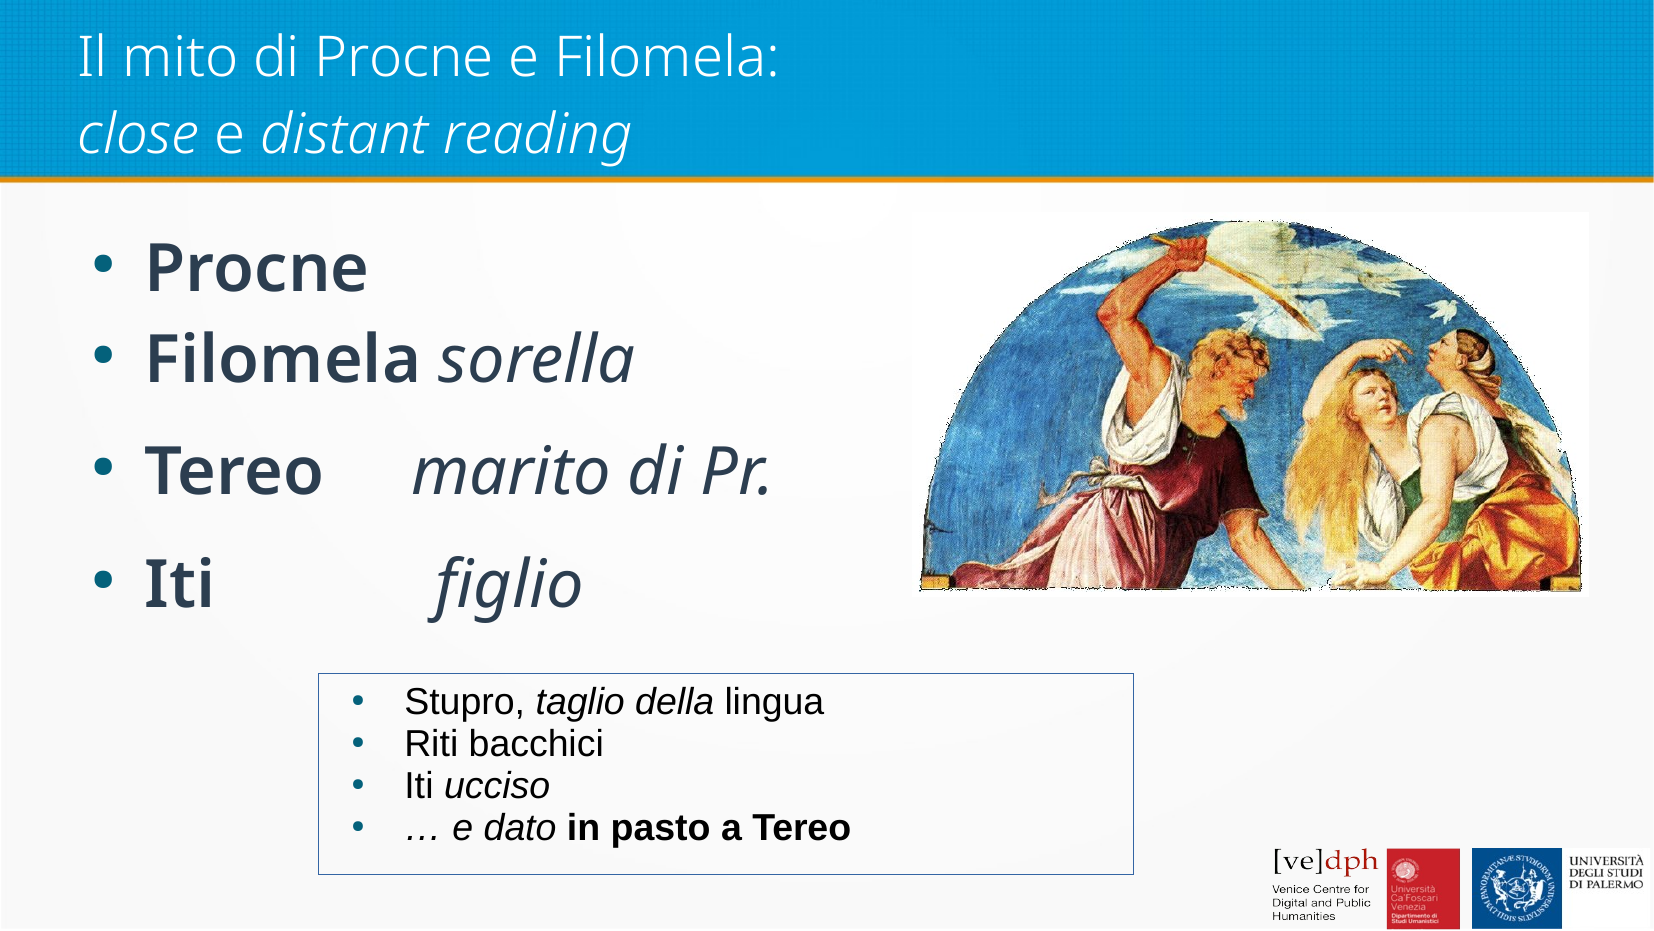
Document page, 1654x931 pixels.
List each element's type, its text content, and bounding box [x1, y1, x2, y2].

picture [0, 175, 1654, 931]
text_box Stupro, taglio della lingua Riti bacchici Iti ucciso … e dato in pasto a Tereo [318, 673, 1134, 875]
text_box Procne Filomela sorella Tereo marito di Pr. Iti figlio [59, 212, 934, 609]
title Il mito di Procne e Filomela: close e distant reading [77, 14, 1566, 171]
